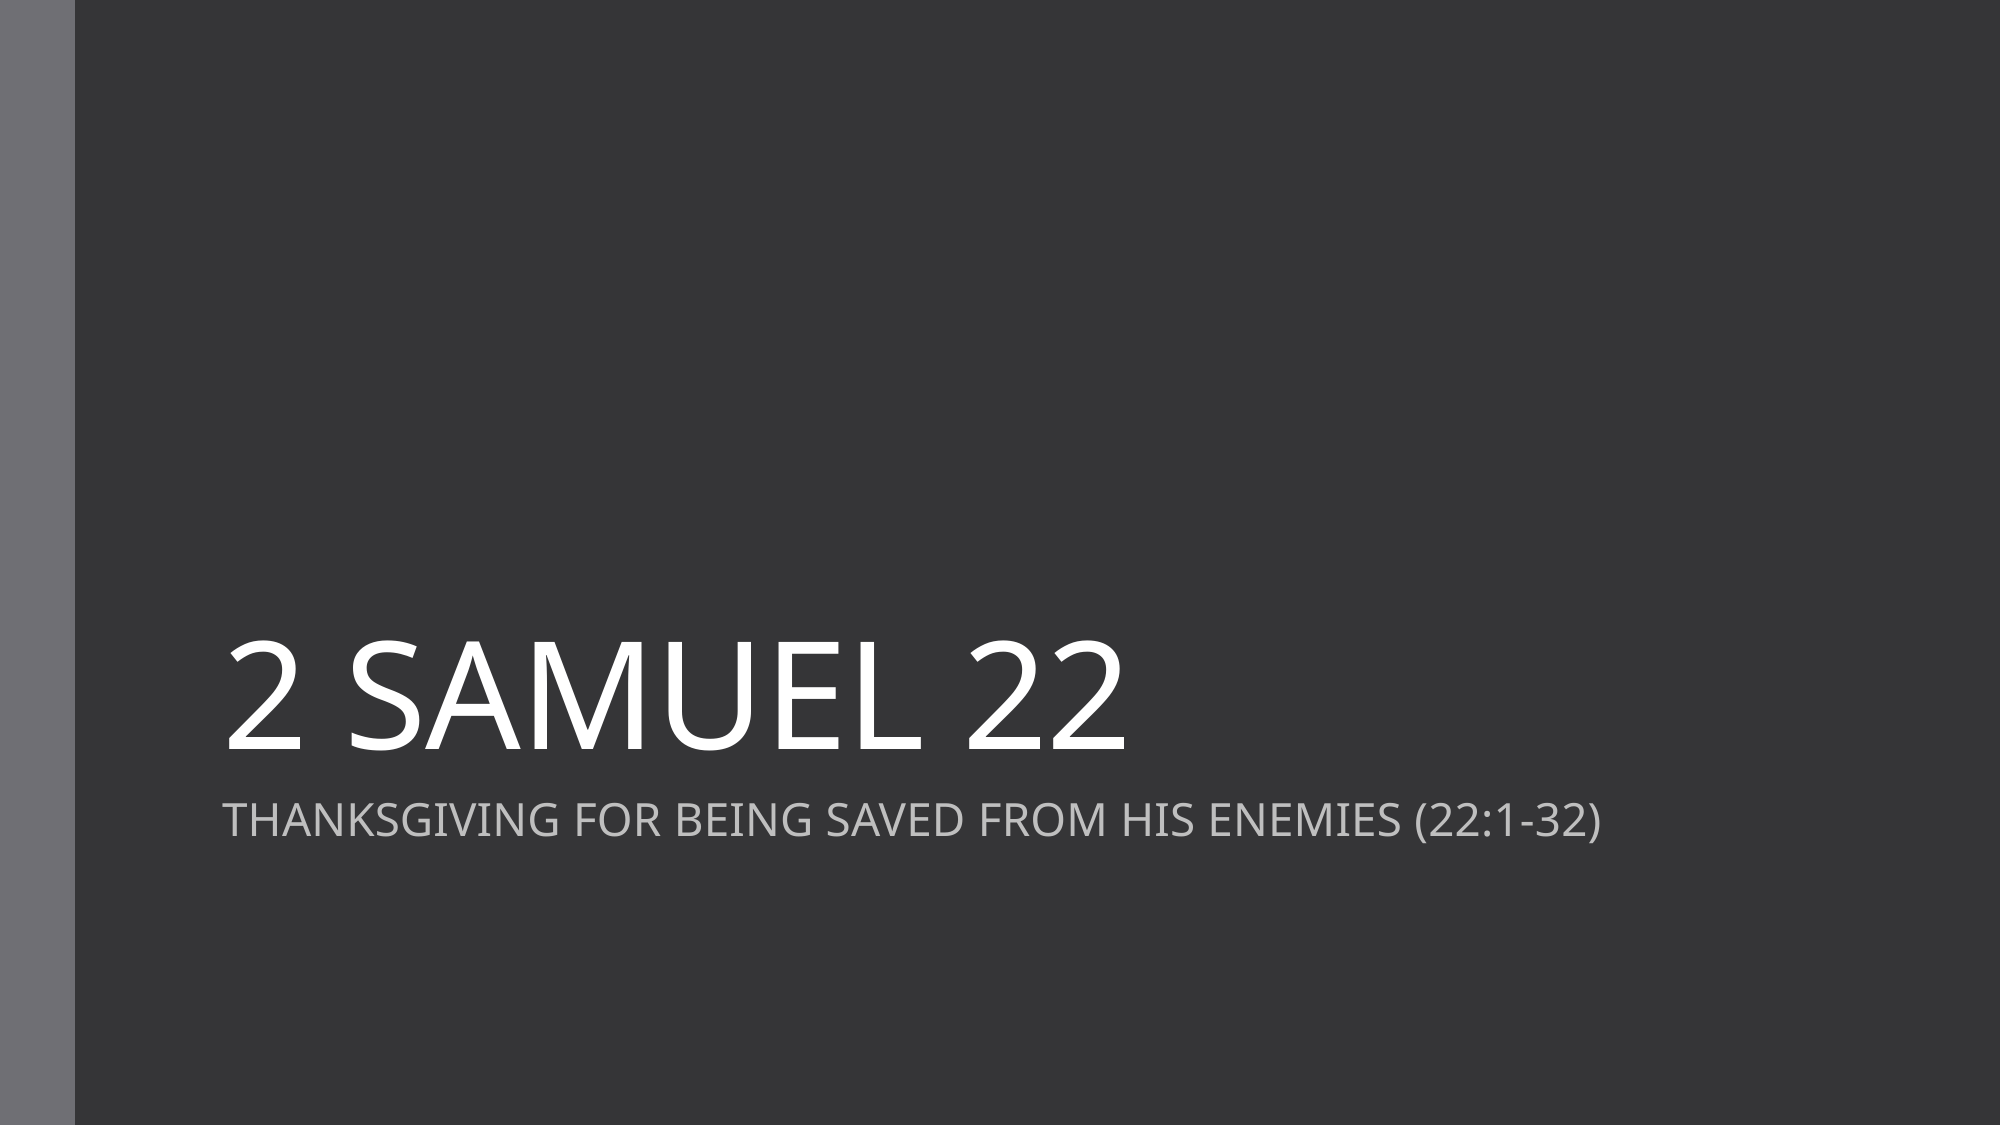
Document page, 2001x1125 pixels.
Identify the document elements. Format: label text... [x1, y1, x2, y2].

title 2 SAMUEL 22 [206, 124, 1752, 787]
subtitle THANKSGIVING FOR BEING SAVED FROM HIS ENEMIES (22:1-32) [206, 787, 1752, 1066]
